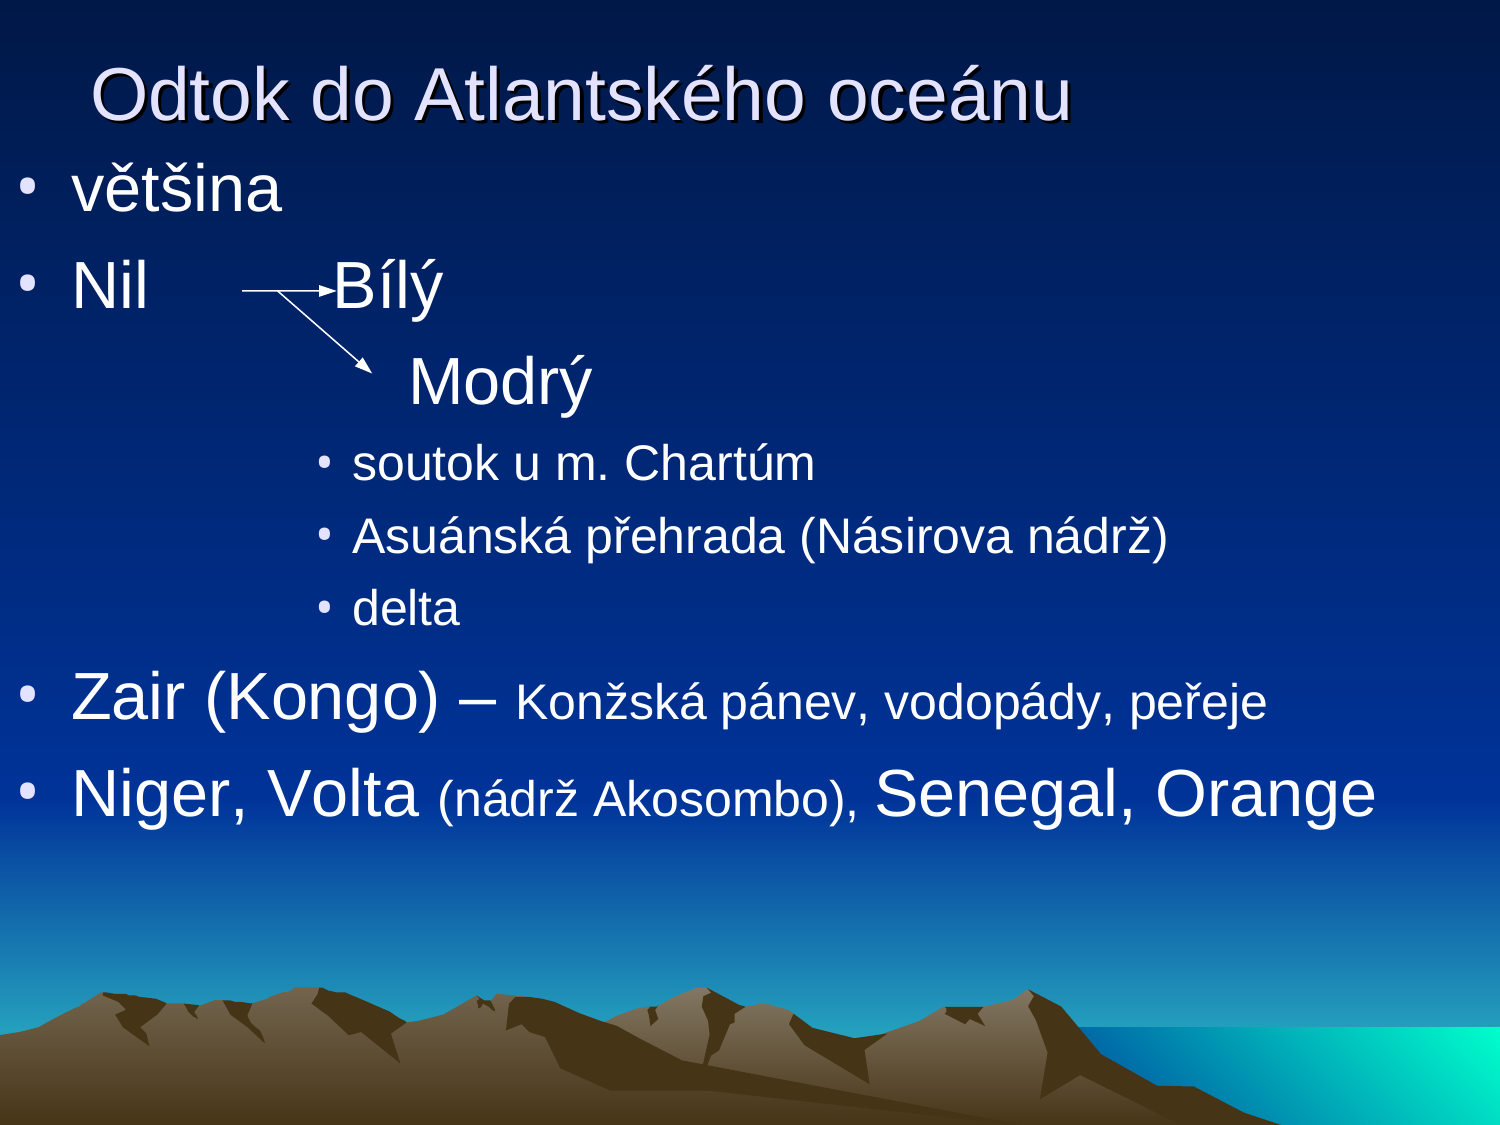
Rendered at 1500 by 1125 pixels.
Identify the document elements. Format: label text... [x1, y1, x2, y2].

title Odtok do Atlantského oceánu [75, 37, 1426, 137]
list většina Nil Bílý Modrý soutok u m. Chartúm Asuánská přehrada (Násirova nádrž) delta Zair (Kongo) – Konžská pánev, vodopády, peřeje Niger, Volta (nádrž Akosombo), Senegal, Orange [0, 137, 1500, 1000]
